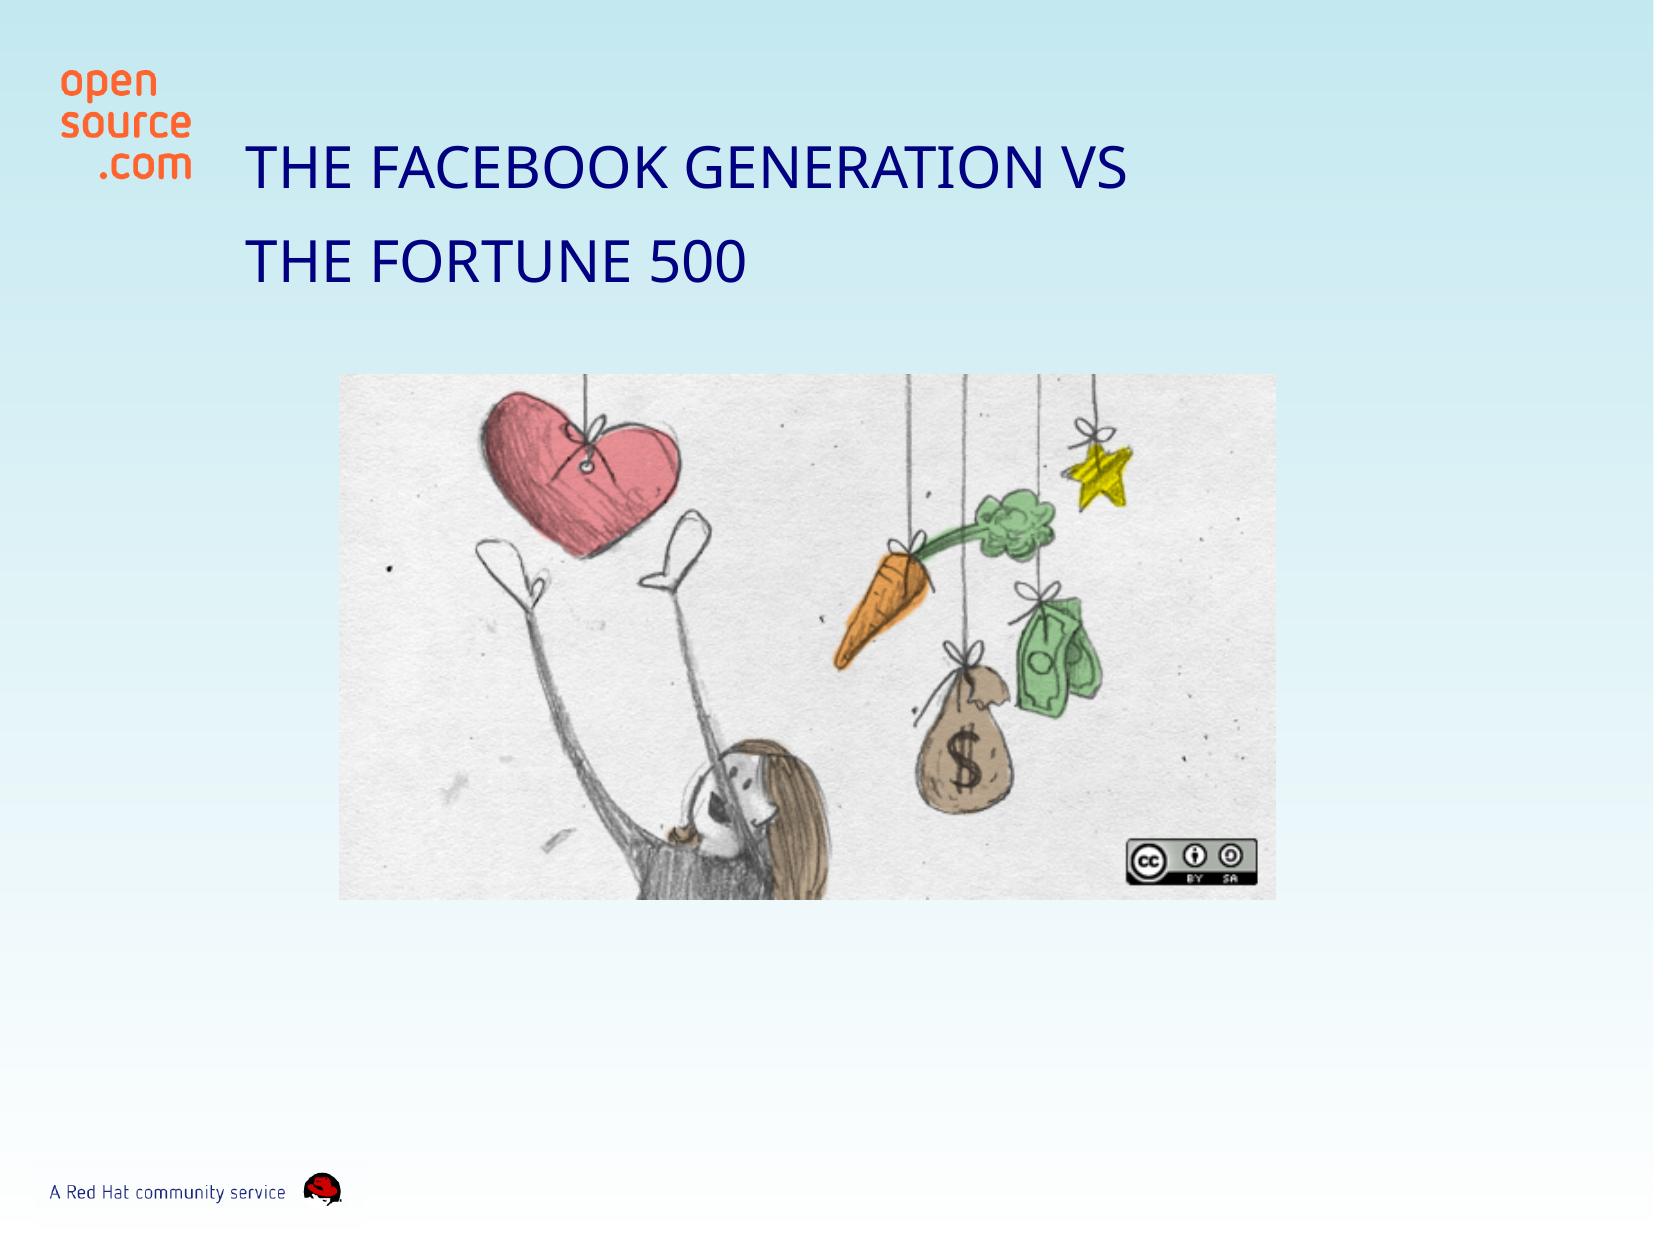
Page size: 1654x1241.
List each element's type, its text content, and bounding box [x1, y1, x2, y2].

text_box THE FACEBOOK GENERATION VS THE FORTUNE 500 [231, 118, 1570, 284]
picture [0, 0, 1654, 1241]
